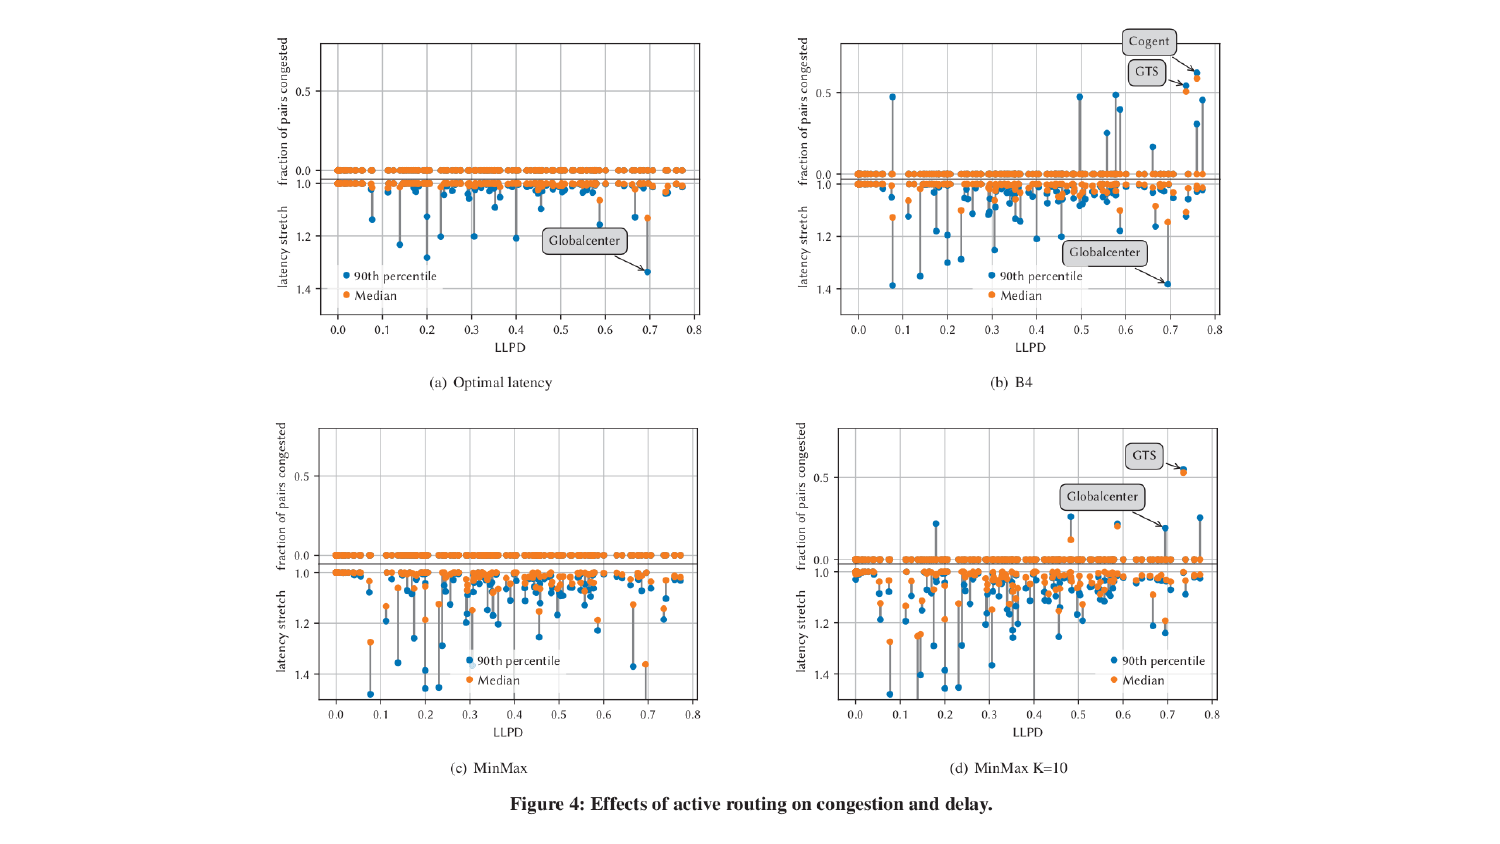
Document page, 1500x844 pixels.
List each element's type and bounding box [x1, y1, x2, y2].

picture [271, 24, 1229, 819]
